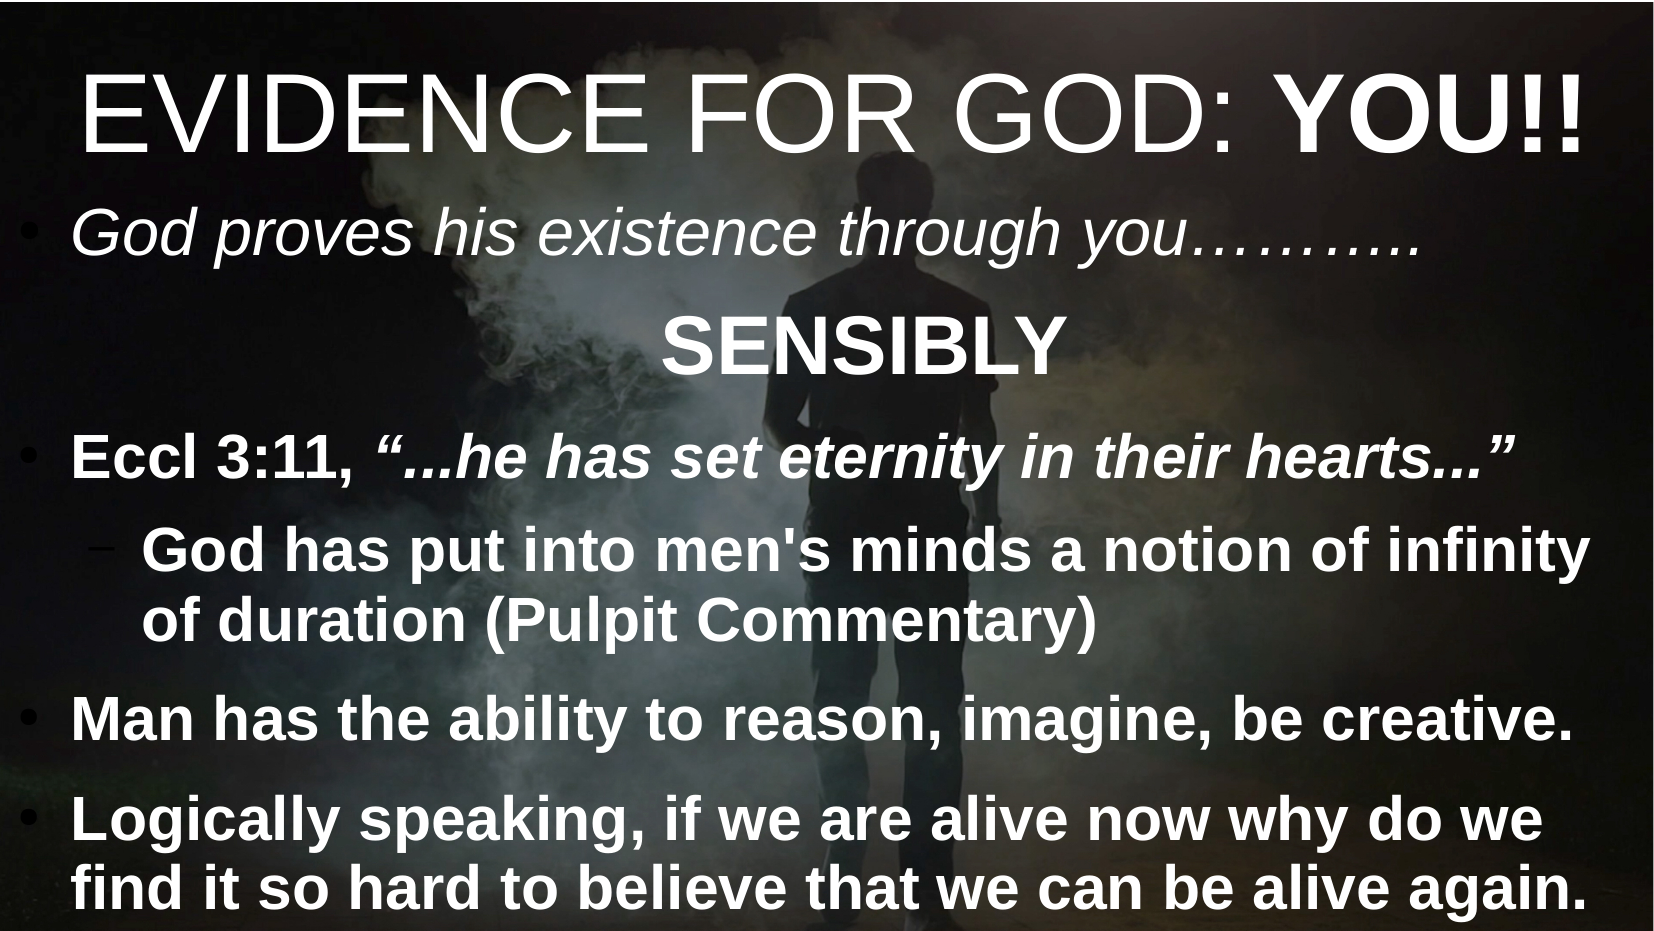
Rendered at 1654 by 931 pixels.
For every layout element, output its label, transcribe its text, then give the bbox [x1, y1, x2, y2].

list God proves his existence through you……….. SENSIBLY Eccl 3:11, “...he has set eternity in their hearts...” God has put into men's minds a notion of infinity of duration (Pulpit Commentary) Man has the ability to reason, imagine, be creative. Logically speaking, if we are alive now why do we find it so hard to believe that we can be alive again. [0, 195, 1654, 931]
picture [0, 2, 1654, 195]
title EVIDENCE FOR GOD: YOU!! [31, 35, 1637, 191]
